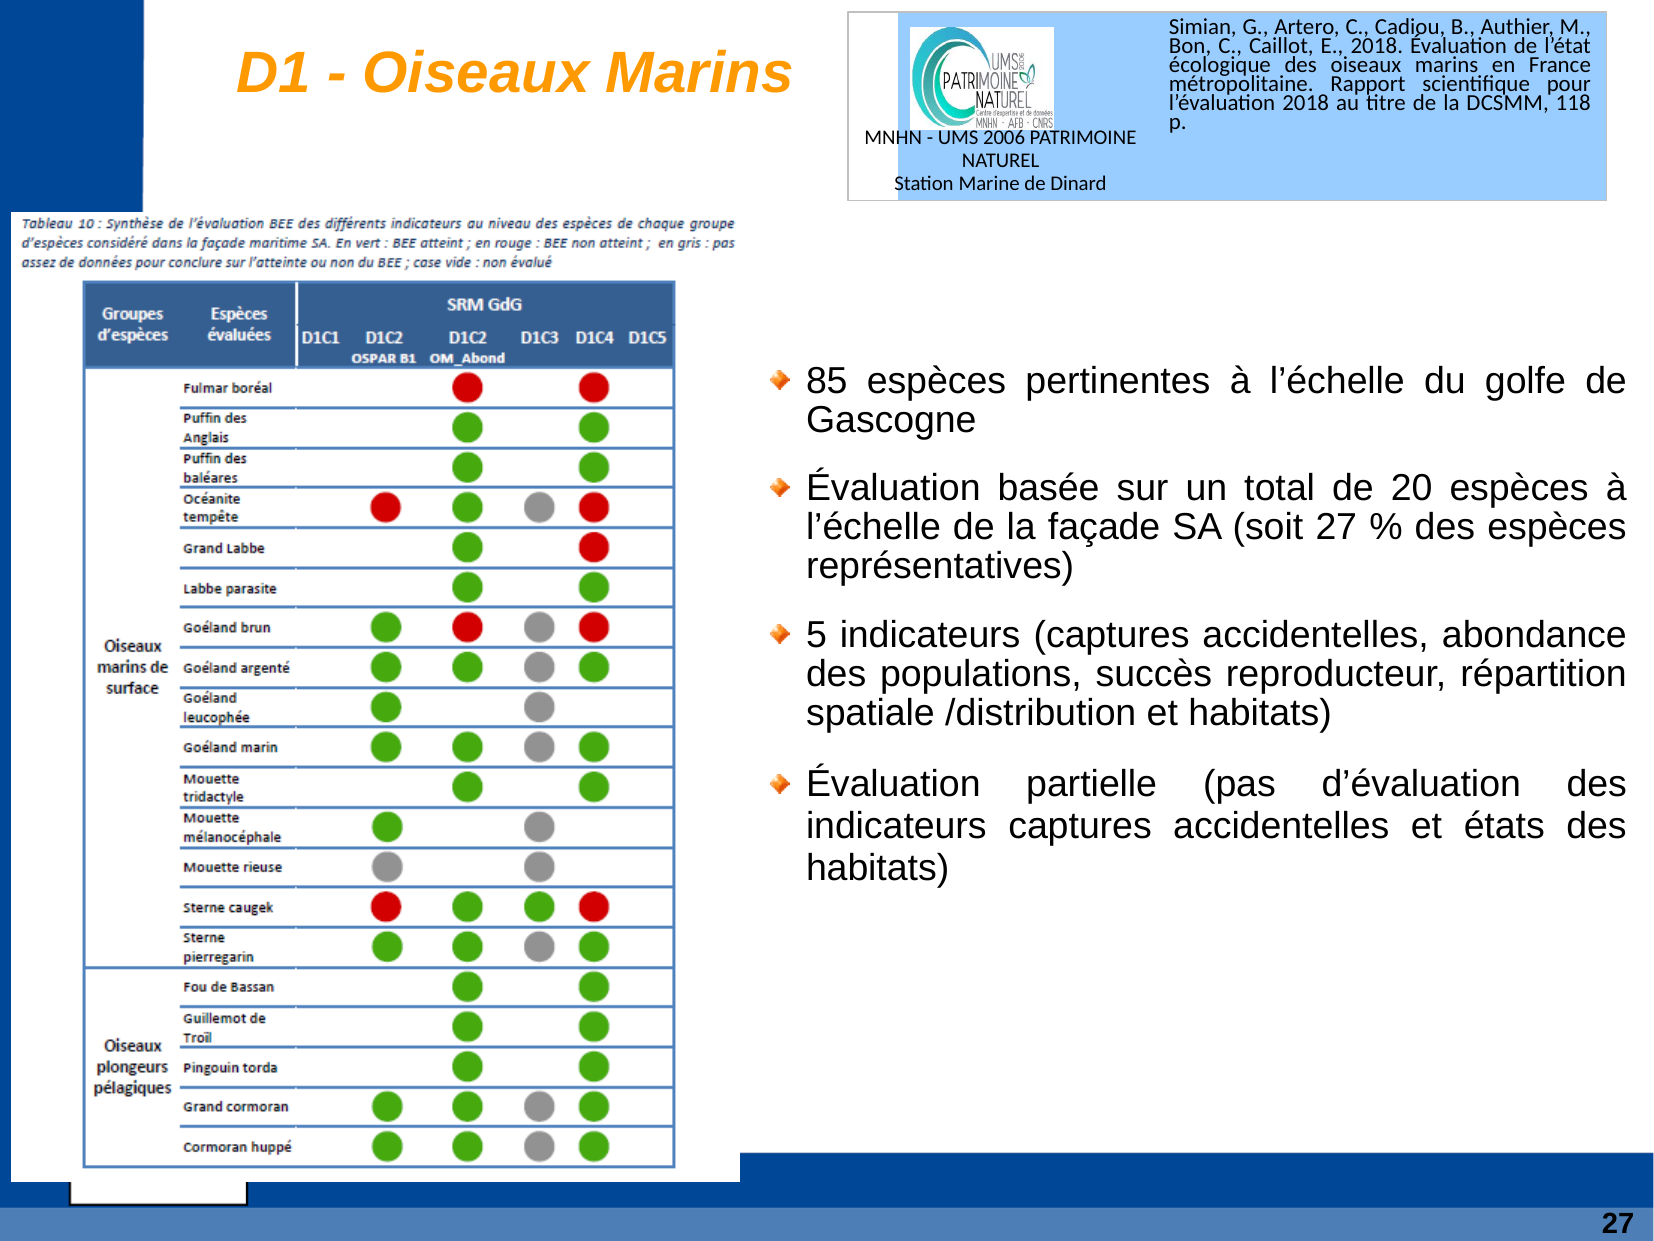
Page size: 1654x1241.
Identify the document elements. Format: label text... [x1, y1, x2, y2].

table_header [898, 13, 1154, 118]
text_box D1 - Oiseaux Marins [221, 0, 810, 113]
picture [0, 0, 1654, 1241]
text_box MNHN - UMS 2006 PATRIMOINE NATUREL Station Marine de Dinard [838, 118, 1163, 204]
text_box 85 espèces pertinentes à l’échelle du golfe de Gascogne Évaluation basée sur un total de 20 espèces à l’échelle de la façade SA (soit 27 % des espèces représentatives) 5 indicateurs (captures accidentelles, abondance des populations, succès reproducteur, répartition spatiale /distribution et habitats) Évaluation partielle (pas d’évaluation des indicateurs captures accidentelles et états des habitats) [755, 354, 1642, 975]
table_header Simian, G., Artero, C., Cadiou, B., Authier, M., Bon, C., Caillot, E., 2018. Évaluation de l’état écologique des oiseaux marins en France métropolitaine. Rapport scientifique pour l’évaluation 2018 au titre de la DCSMM, 118 p. [1154, 13, 1606, 200]
